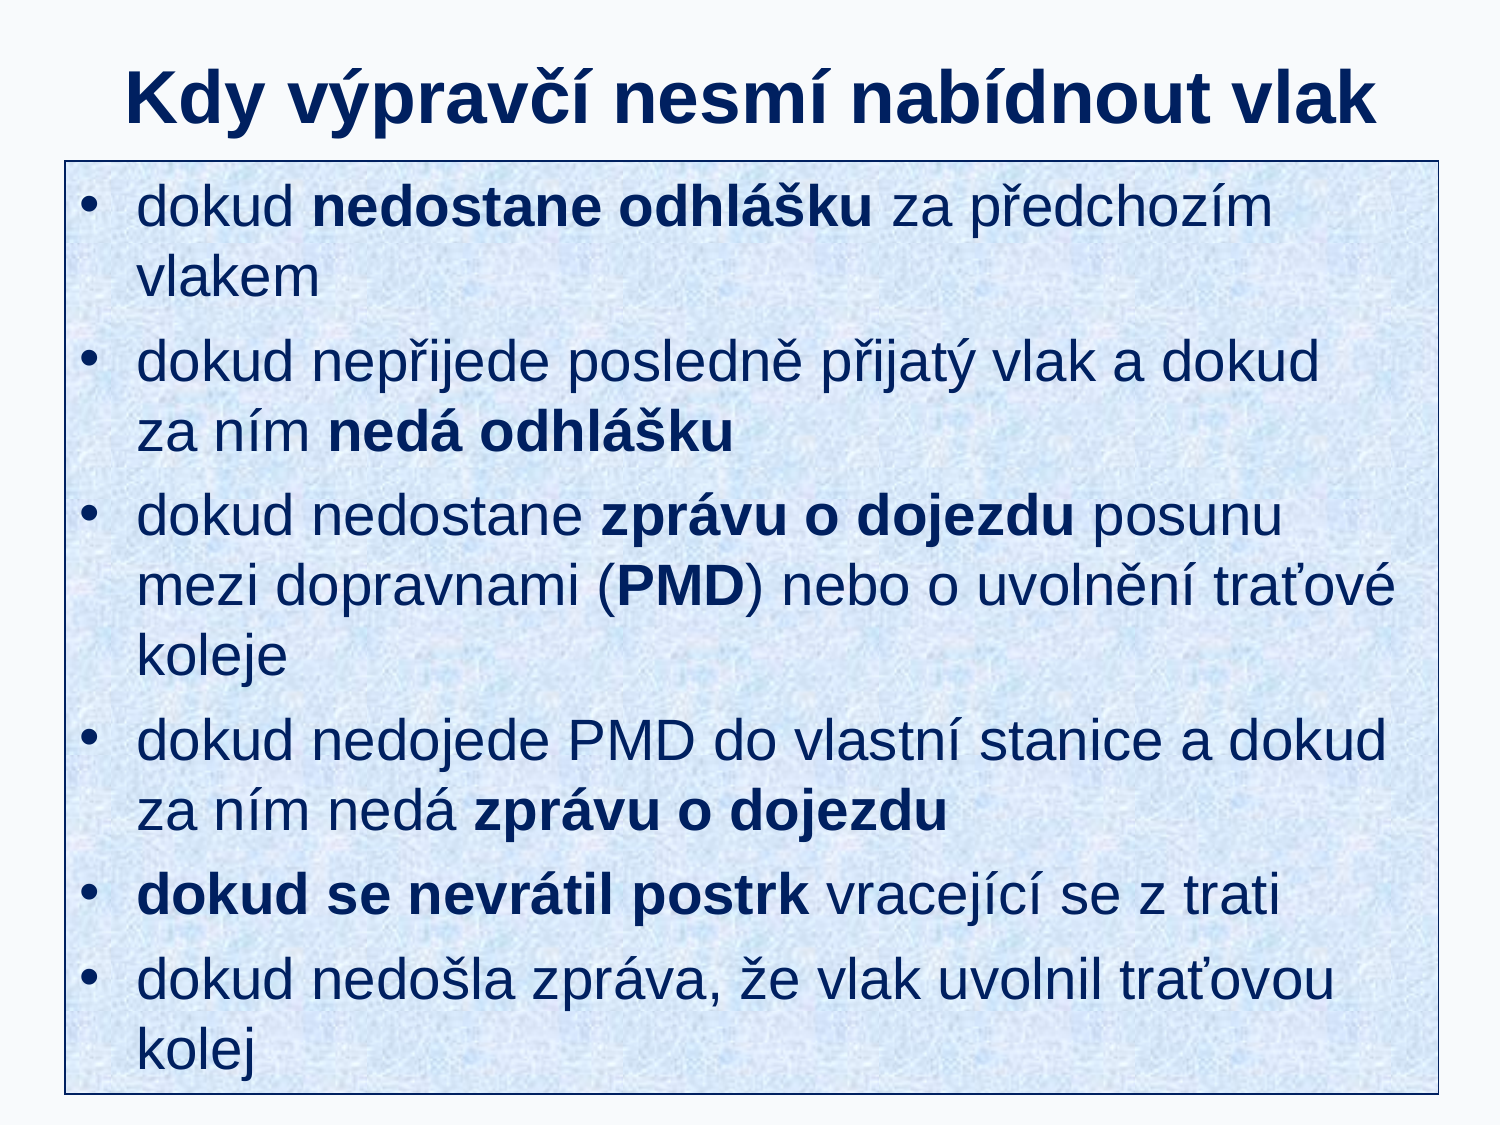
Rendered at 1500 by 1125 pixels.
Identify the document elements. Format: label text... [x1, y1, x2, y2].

title Kdy výpravčí nesmí nabídnout vlak [76, 0, 1427, 160]
list dokud nedostane odhlášku za předchozím vlakem dokud nepřijede posledně přijatý vlak a dokud za ním nedá odhlášku dokud nedostane zprávu o dojezdu posunu mezi dopravnami (PMD) nebo o uvolnění traťové koleje dokud nedojede PMD do vlastní stanice a dokud za ním nedá zprávu o dojezdu dokud se nevrátil postrk vracející se z trati dokud nedošla zpráva, že vlak uvolnil traťovou kolej [64, 160, 1439, 1095]
